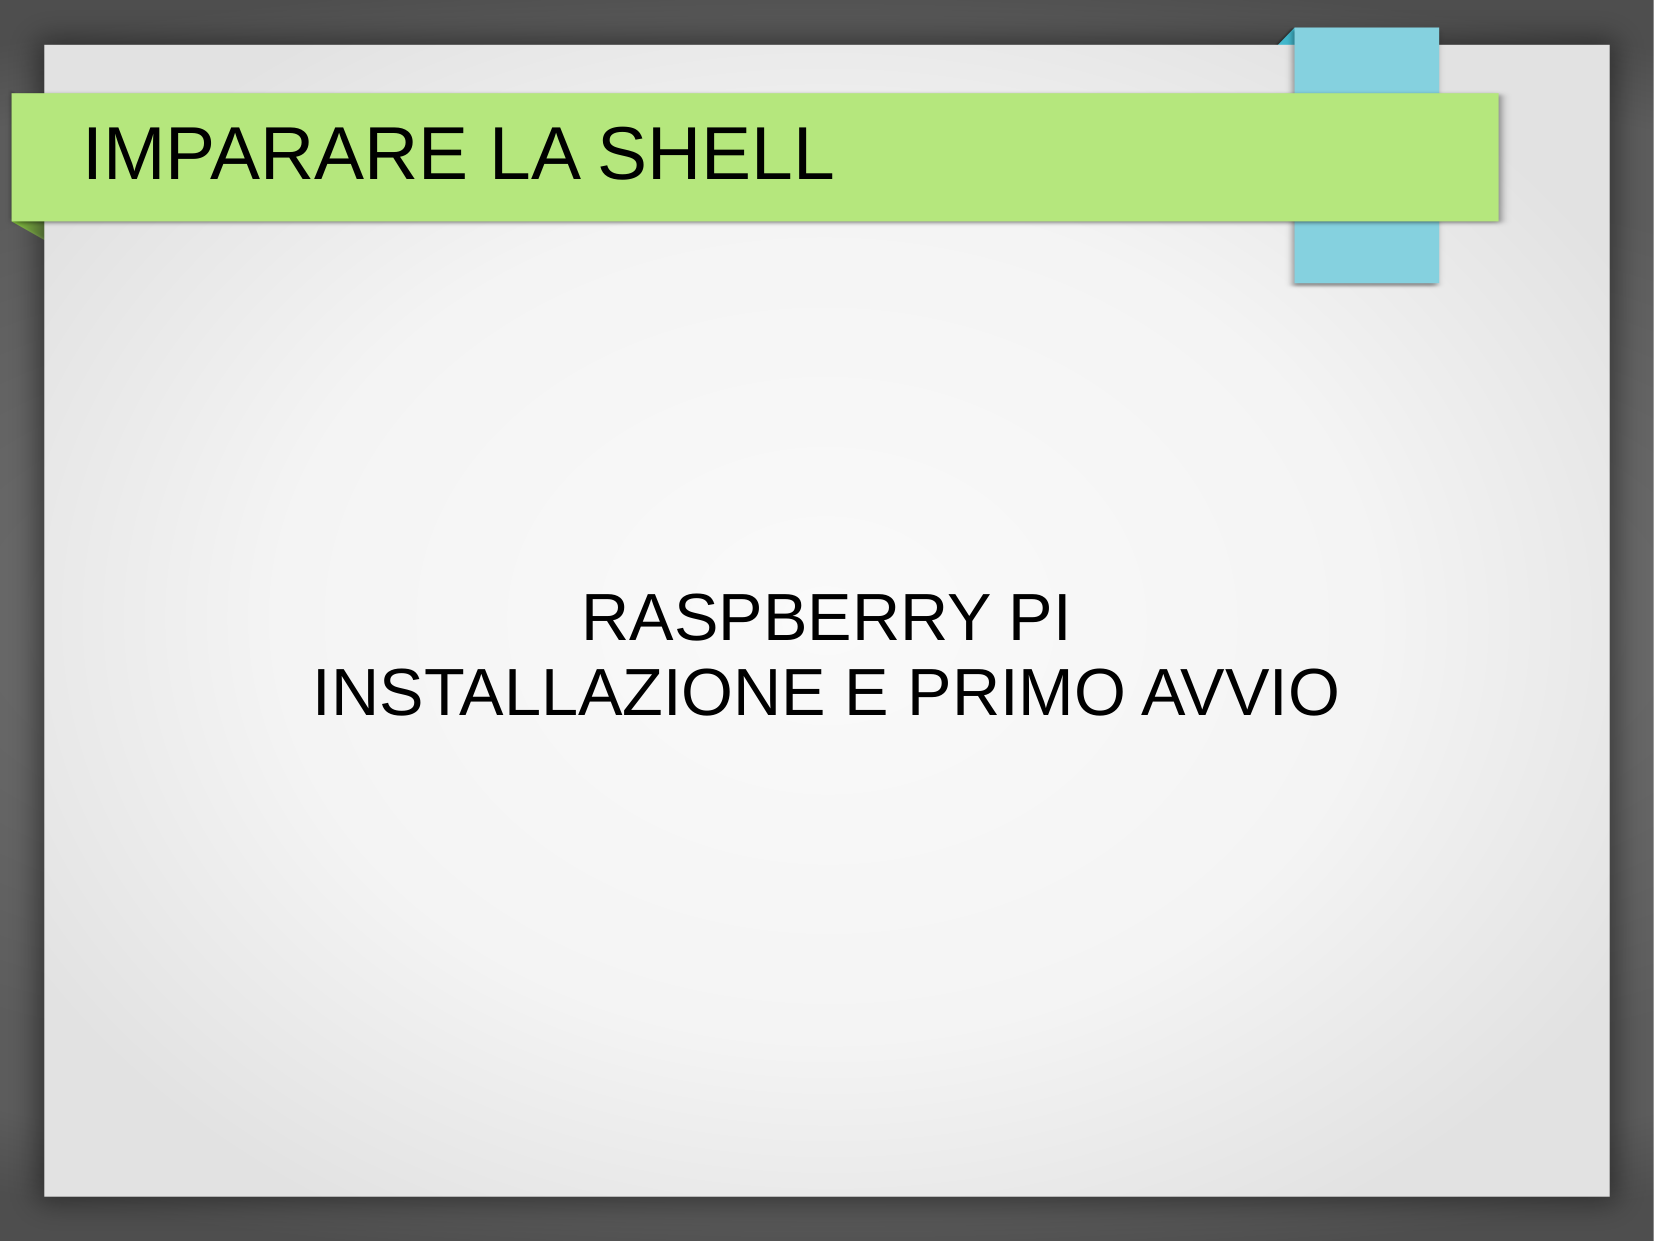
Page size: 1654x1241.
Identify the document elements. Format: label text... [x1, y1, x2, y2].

subtitle RASPBERRY PI INSTALLAZIONE E PRIMO AVVIO [82, 295, 1571, 1015]
picture [0, 0, 1654, 1241]
title IMPARARE LA SHELL [82, 94, 1264, 213]
